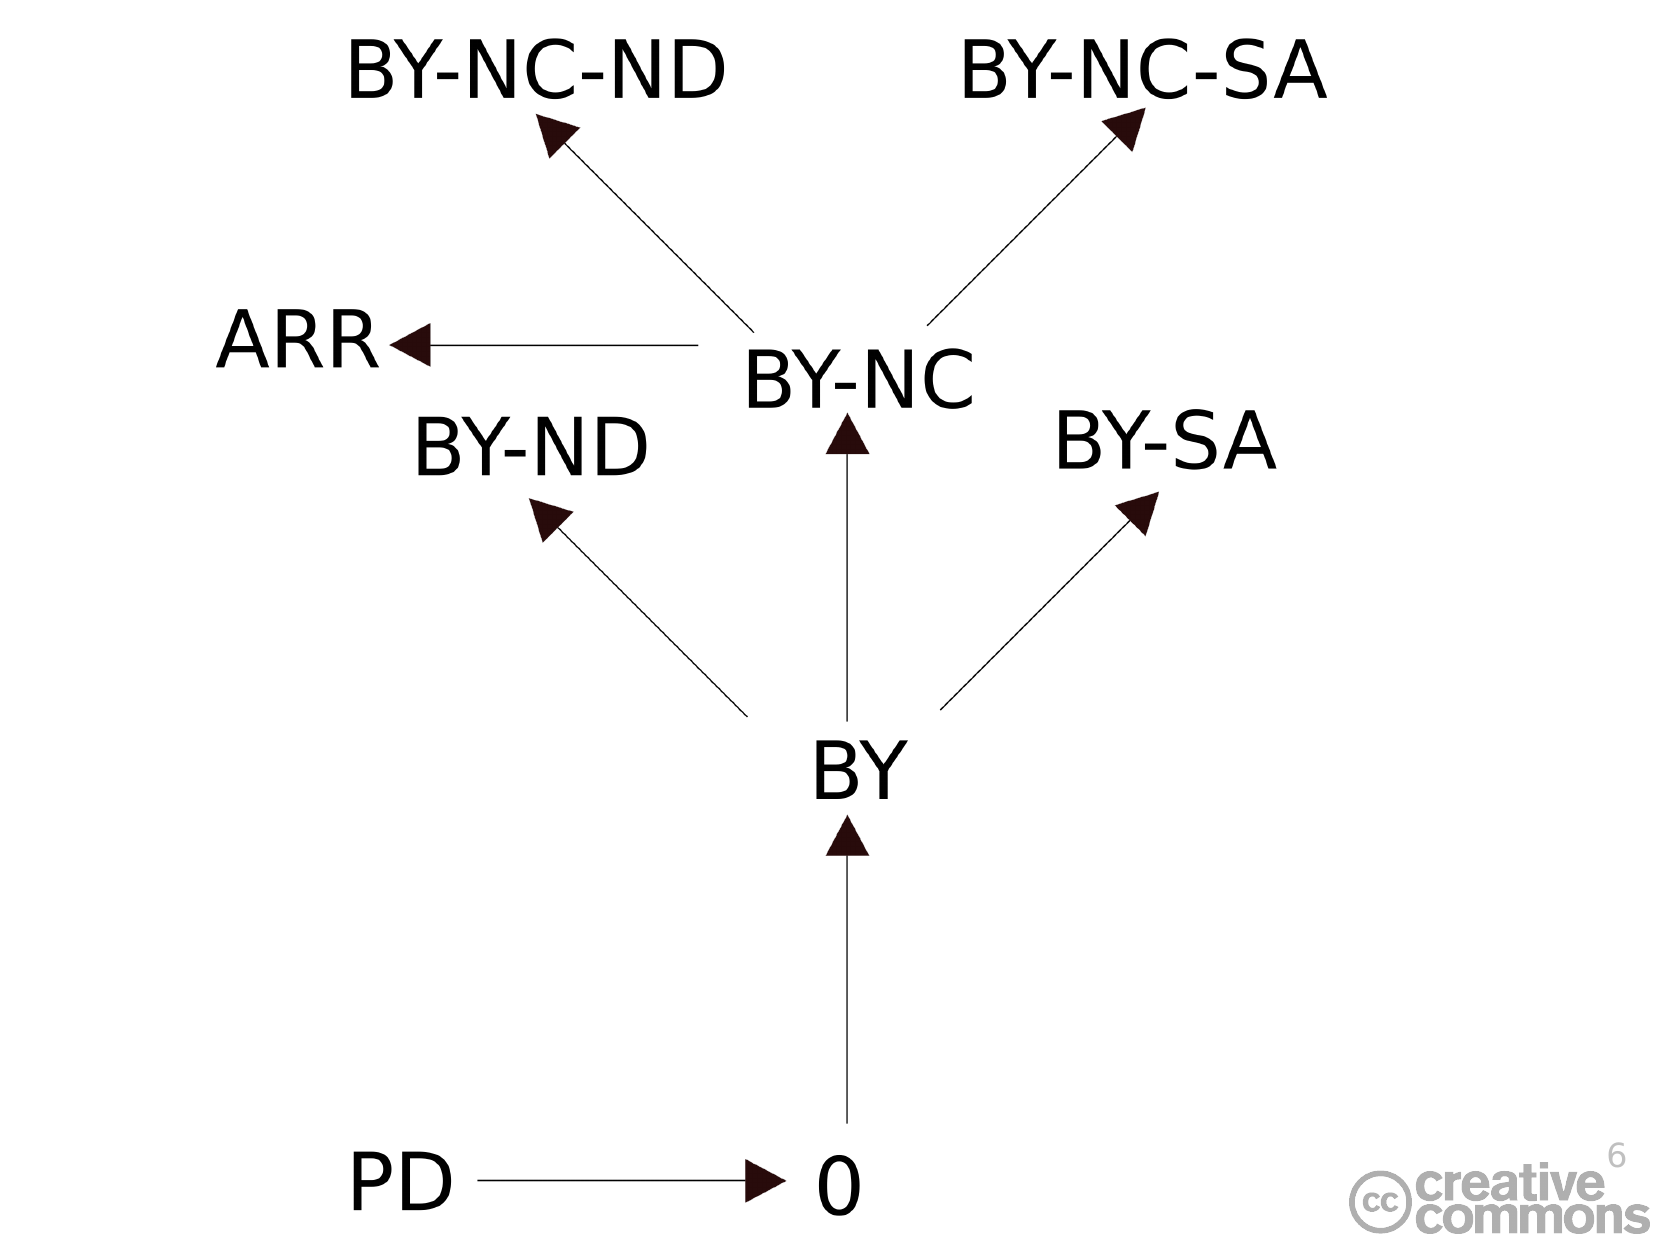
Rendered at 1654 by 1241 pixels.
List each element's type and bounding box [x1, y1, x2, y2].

picture [1349, 1162, 1650, 1234]
picture [207, 29, 1336, 1225]
